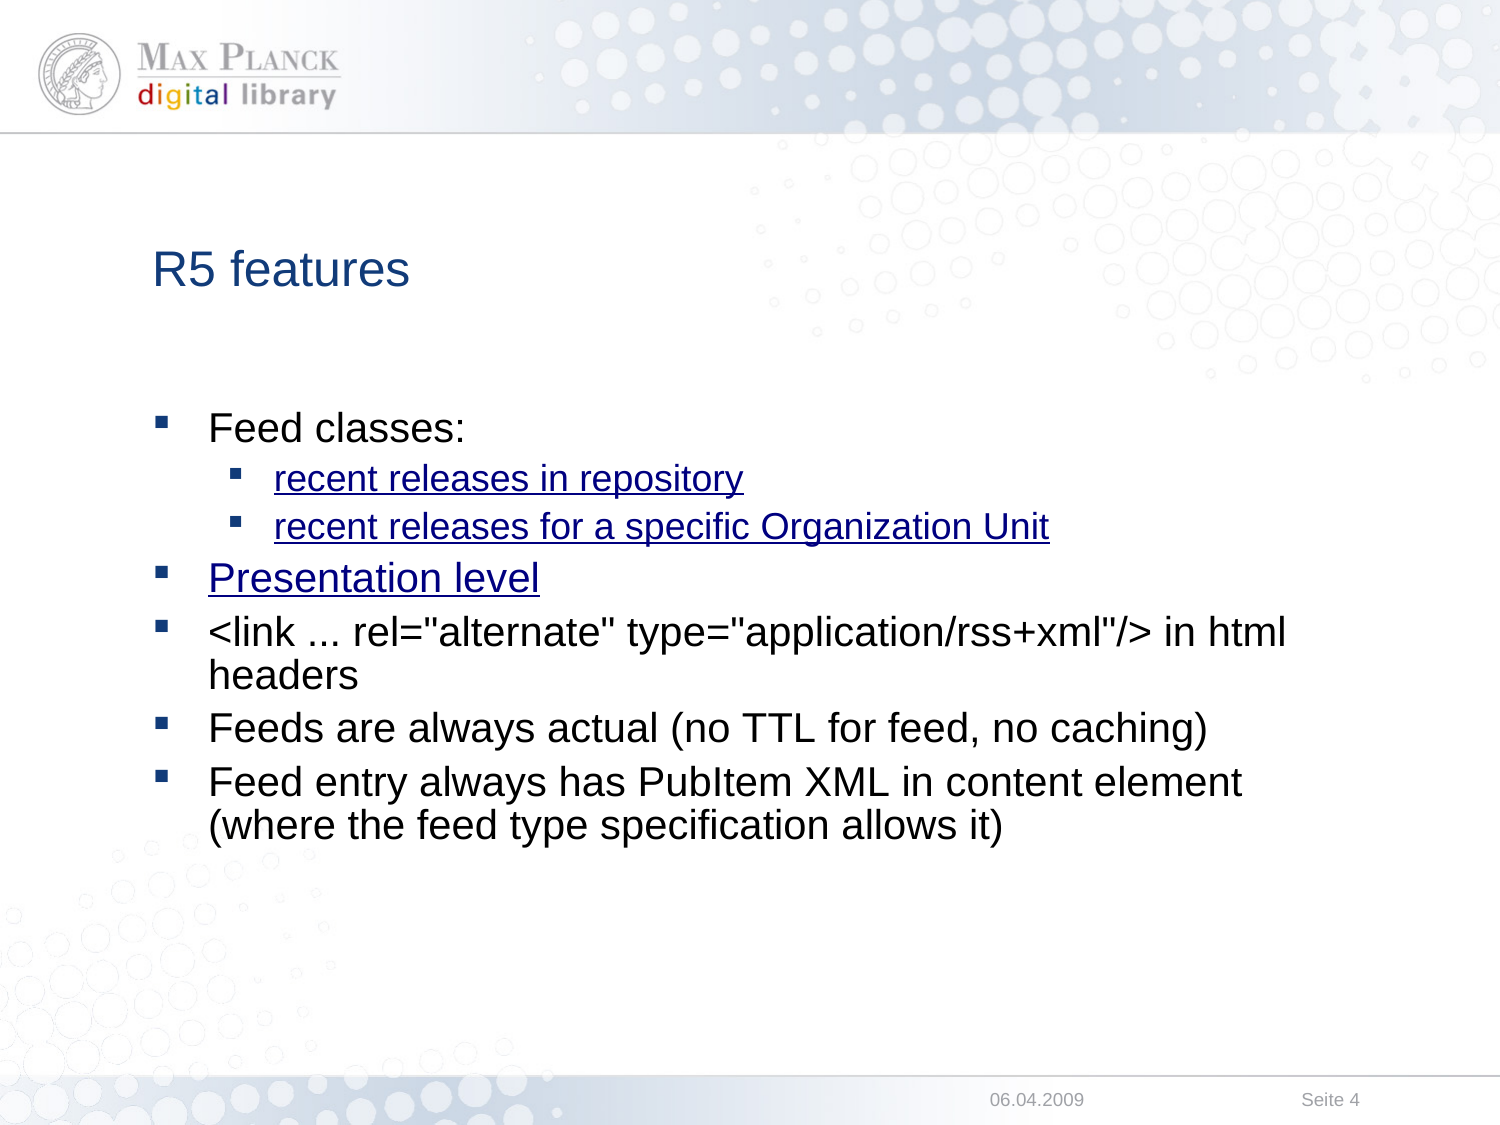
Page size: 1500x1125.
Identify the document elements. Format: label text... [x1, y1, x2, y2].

title R5 features [137, 237, 1375, 375]
list Feed classes: recent releases in repository recent releases for a specific Organization Unit Presentation level <link ... rel="alternate" type="application/rss+xml"/> in html headers Feeds are always actual (no TTL for feed, no caching) Feed entry always has PubItem XML in content element (where the feed type specification allows it) [137, 399, 1375, 1000]
picture [0, 0, 1500, 1125]
